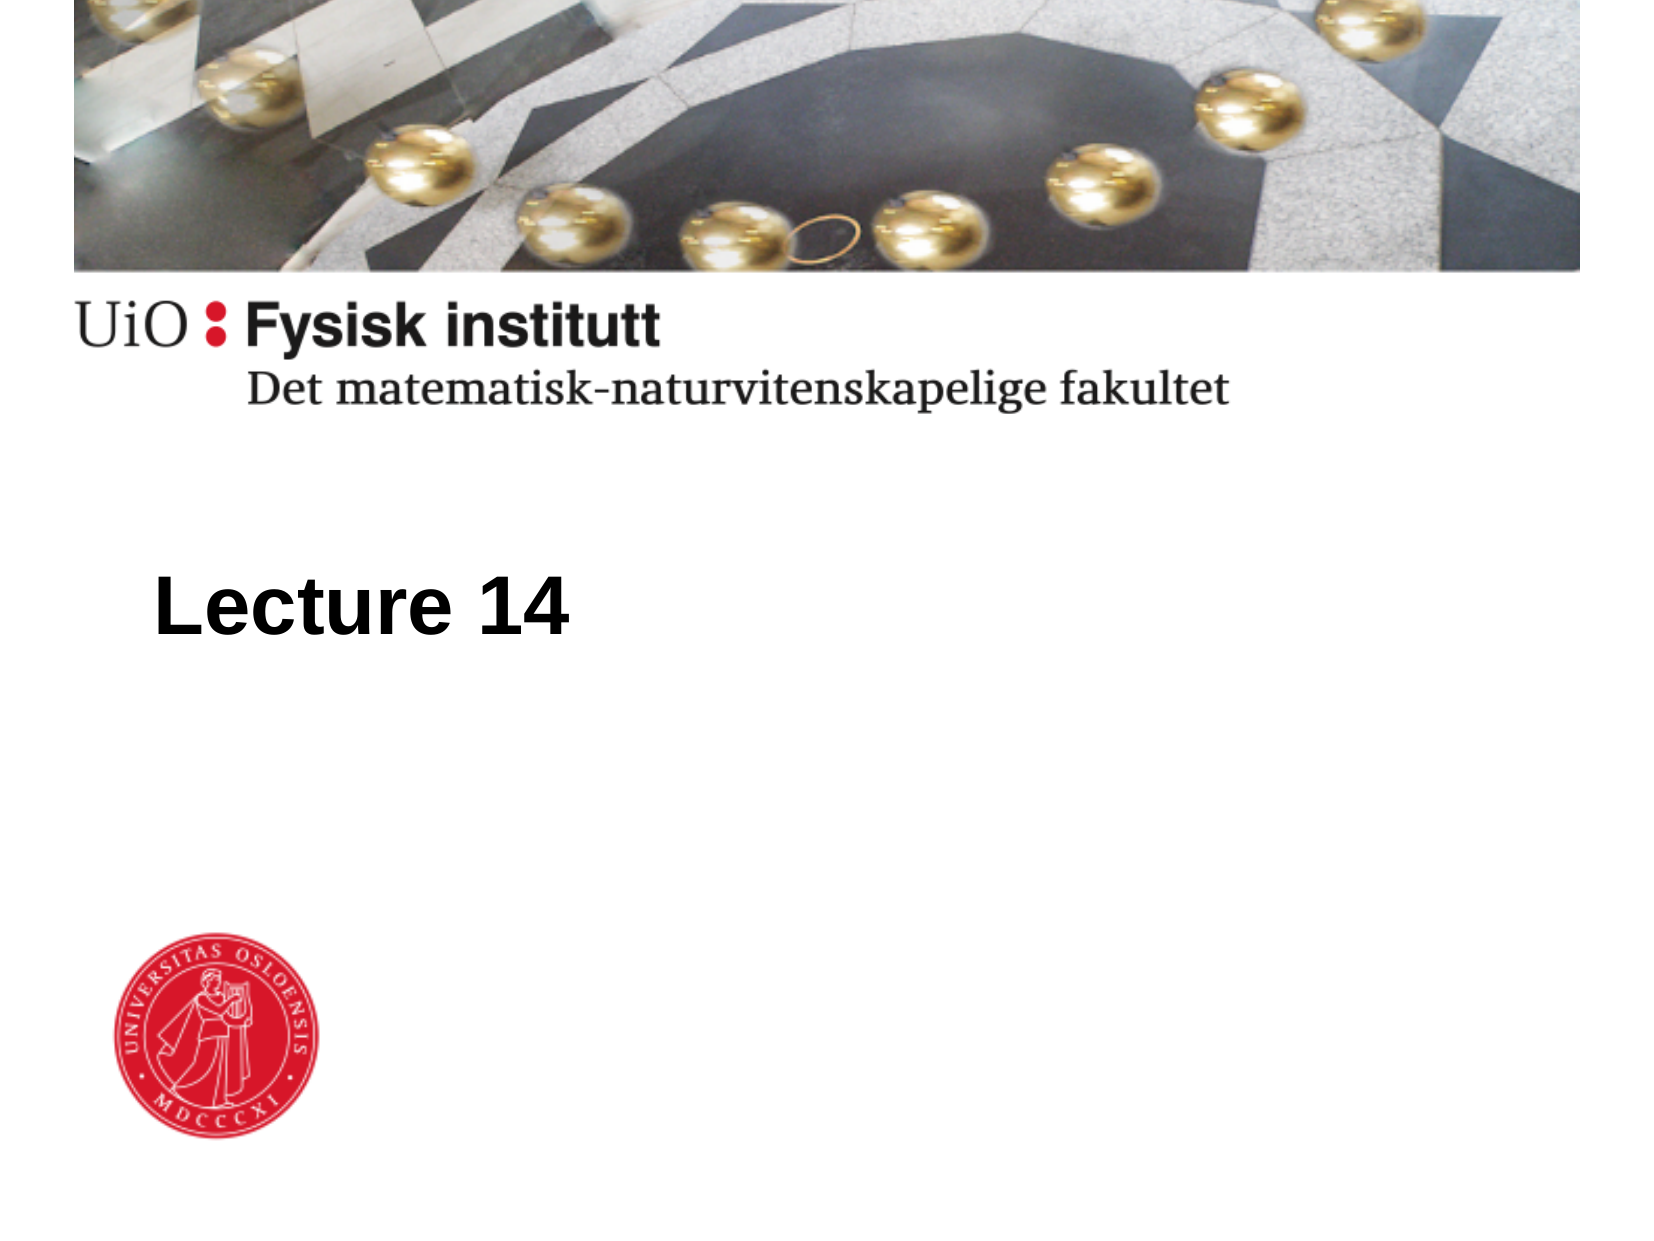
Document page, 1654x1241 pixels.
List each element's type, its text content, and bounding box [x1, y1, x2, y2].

picture [72, 292, 1238, 420]
picture [74, 0, 1580, 280]
subtitle Lecture 14 [153, 512, 1418, 699]
picture [109, 927, 326, 1147]
